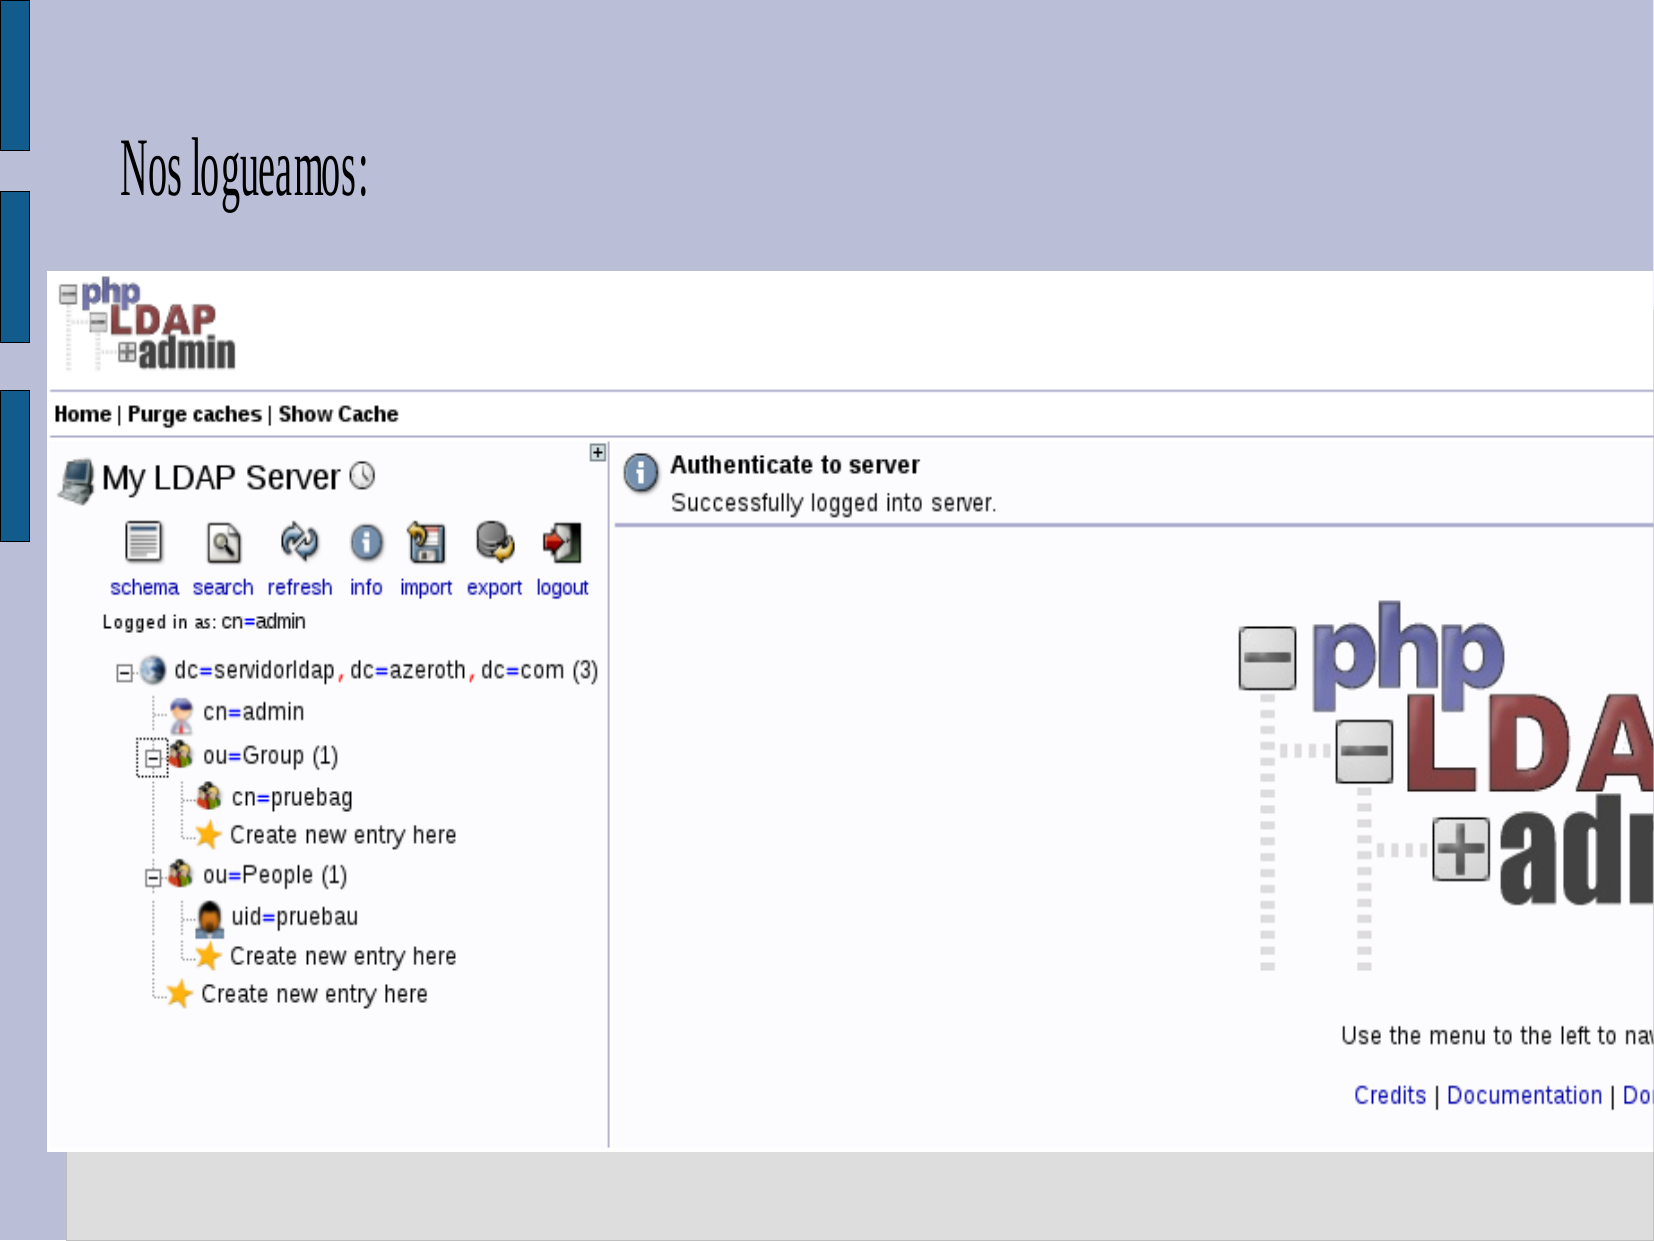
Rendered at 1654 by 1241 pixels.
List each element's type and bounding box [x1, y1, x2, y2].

picture [47, 271, 1654, 1152]
chart [118, 118, 1654, 271]
